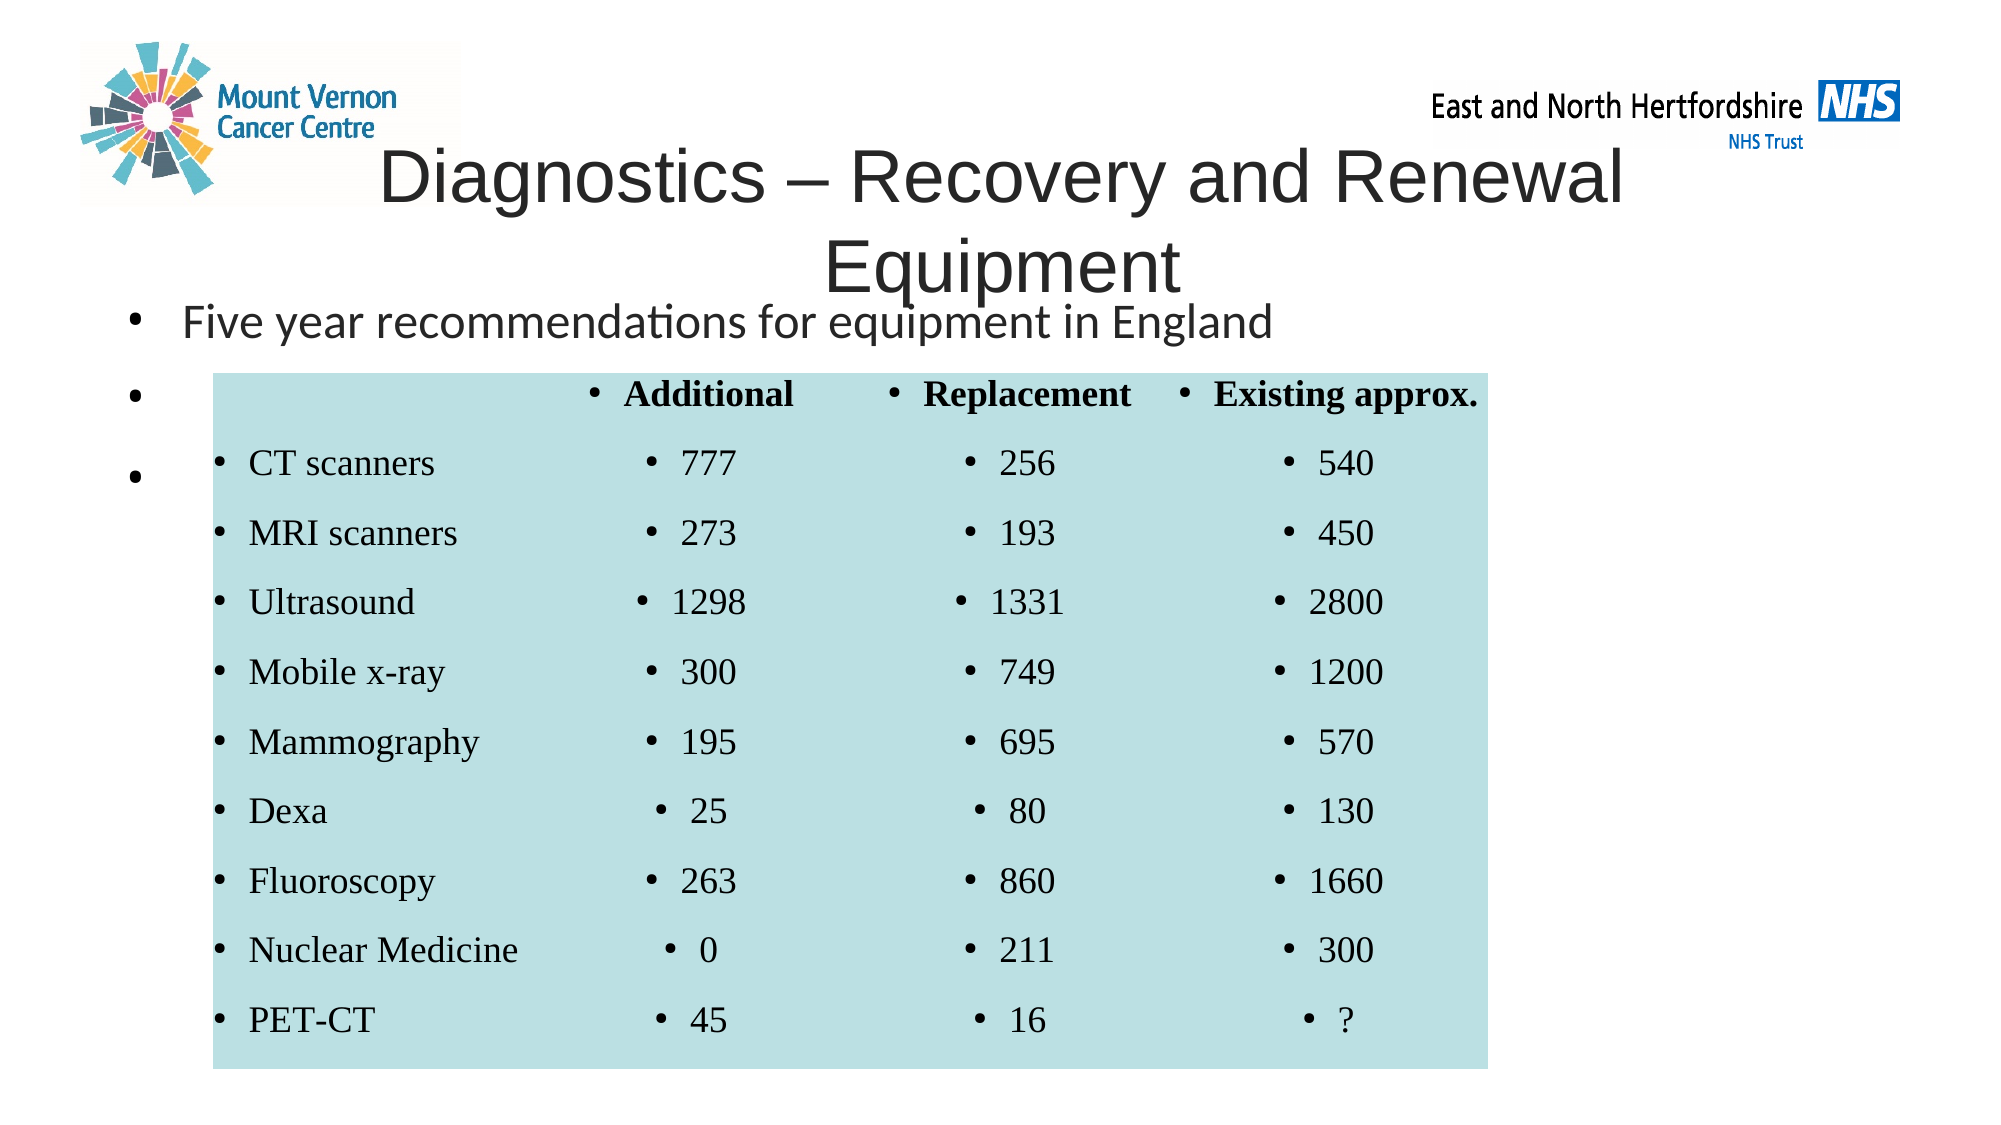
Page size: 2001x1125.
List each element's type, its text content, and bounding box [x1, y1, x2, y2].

table_cell Mammography [213, 721, 532, 790]
title Diagnostics – Recovery and Renewal Equipment [102, 119, 1903, 285]
table_cell 450 [1169, 512, 1488, 581]
table_cell 273 [532, 512, 850, 581]
table_cell 1200 [1169, 651, 1488, 721]
table_cell Fluoroscopy [213, 860, 532, 930]
table_cell 300 [532, 651, 850, 721]
table_header [213, 373, 532, 442]
table_cell 860 [850, 860, 1169, 930]
list Five year recommendations for equipment in England [111, 280, 1522, 918]
table_cell 130 [1169, 790, 1488, 860]
table_cell 1331 [850, 581, 1169, 651]
table_cell 1660 [1169, 860, 1488, 930]
table_cell CT scanners [213, 442, 532, 512]
table_cell Mobile x-ray [213, 651, 532, 721]
table_cell 80 [850, 790, 1169, 860]
table_header Existing approx. [1169, 373, 1488, 442]
table_cell 300 [1169, 930, 1488, 999]
table_cell MRI scanners [213, 512, 532, 581]
table_cell 211 [850, 930, 1169, 999]
table_cell PET-CT [213, 999, 532, 1069]
table_cell 45 [532, 999, 850, 1069]
table_header Replacement [850, 373, 1169, 442]
table_cell ? [1169, 999, 1488, 1069]
table_cell 540 [1169, 442, 1488, 512]
table_cell 777 [532, 442, 850, 512]
table_cell Ultrasound [213, 581, 532, 651]
table_cell 256 [850, 442, 1169, 512]
table_cell 695 [850, 721, 1169, 790]
table_cell 749 [850, 651, 1169, 721]
table_cell 195 [532, 721, 850, 790]
table_cell 263 [532, 860, 850, 930]
table_cell 2800 [1169, 581, 1488, 651]
table_cell 1298 [532, 581, 850, 651]
table_cell Dexa [213, 790, 532, 860]
table_cell 193 [850, 512, 1169, 581]
table_cell Nuclear Medicine [213, 930, 532, 999]
table_header Additional [532, 373, 850, 442]
table_cell 25 [532, 790, 850, 860]
table_cell 0 [532, 930, 850, 999]
table_cell 570 [1169, 721, 1488, 790]
table_cell 16 [850, 999, 1169, 1069]
